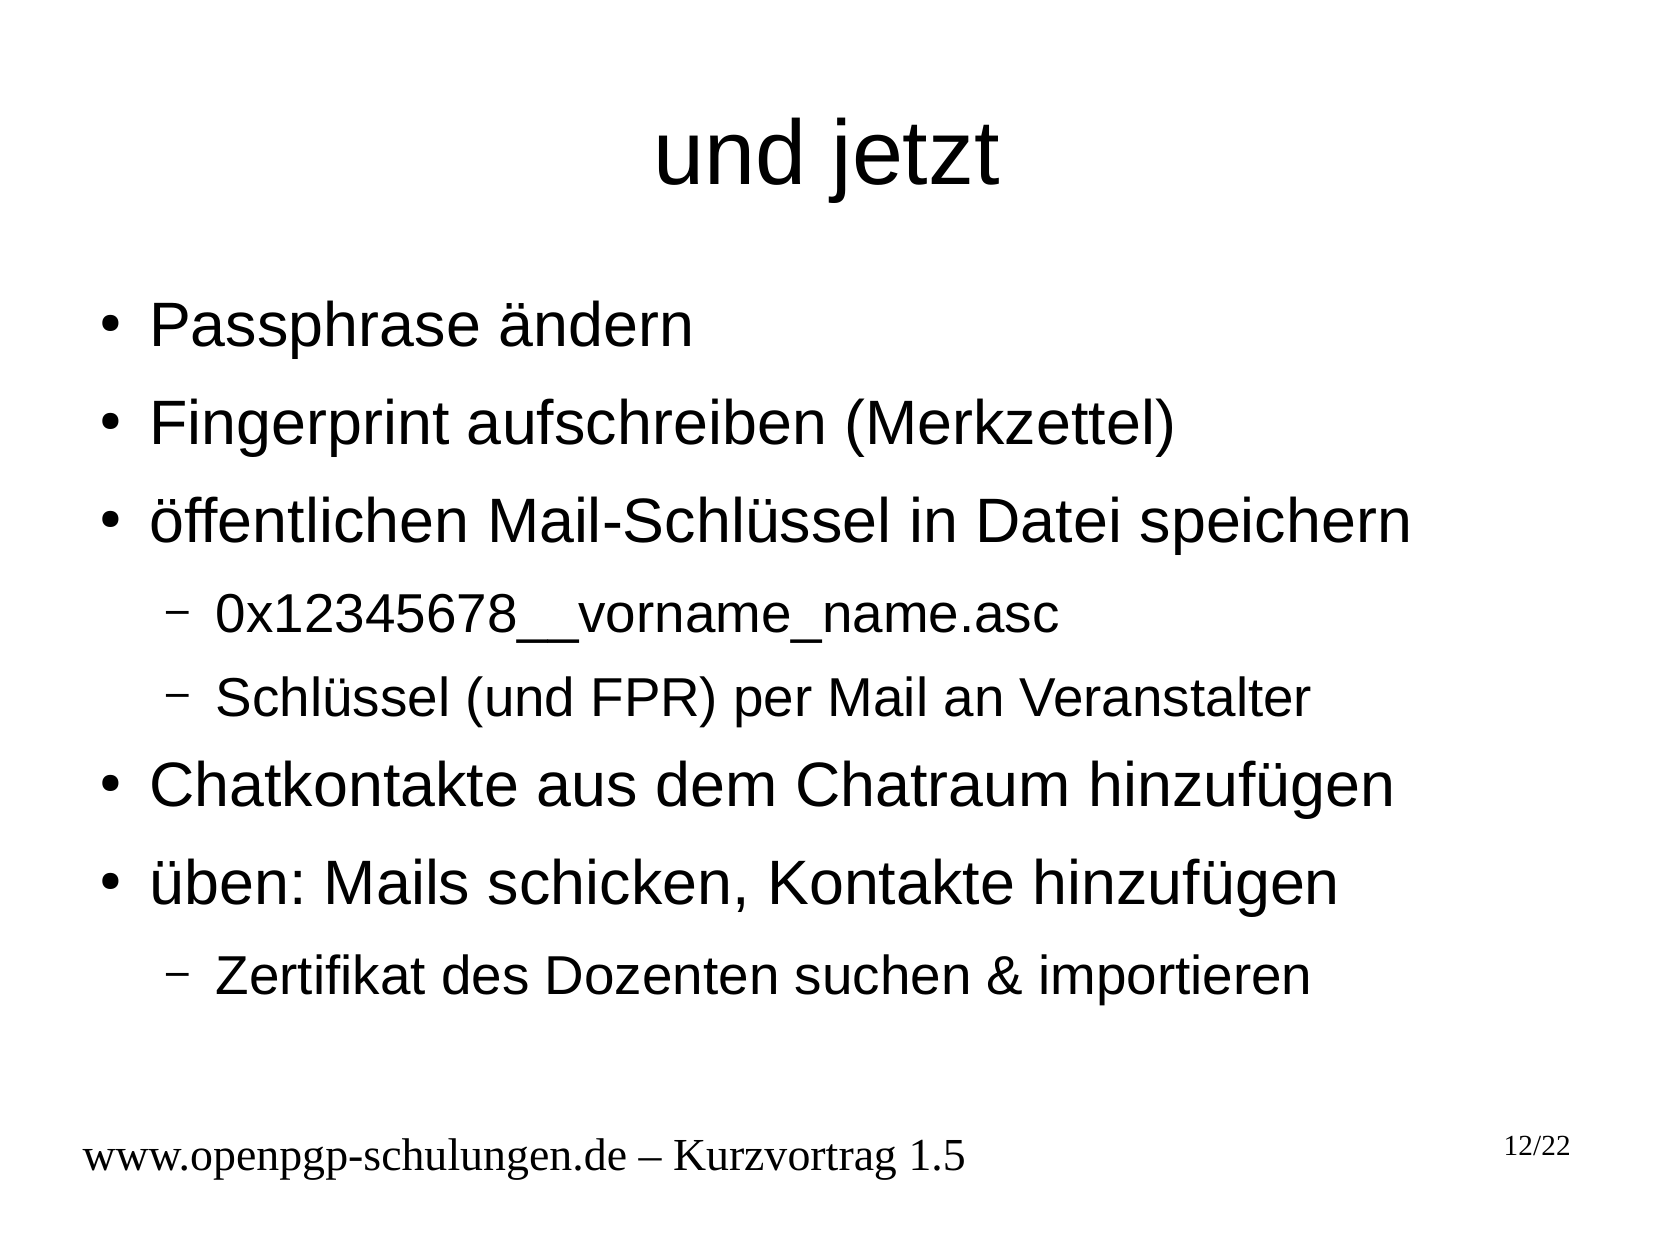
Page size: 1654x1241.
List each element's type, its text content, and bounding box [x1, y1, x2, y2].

title und jetzt [82, 49, 1571, 257]
list Passphrase ändern Fingerprint aufschreiben (Merkzettel) öffentlichen Mail-Schlüssel in Datei speichern 0x12345678__vorname_name.asc Schlüssel (und FPR) per Mail an Veranstalter Chatkontakte aus dem Chatraum hinzufügen üben: Mails schicken, Kontakte hinzufügen Zertifikat des Dozenten suchen & importieren [82, 290, 1538, 1010]
